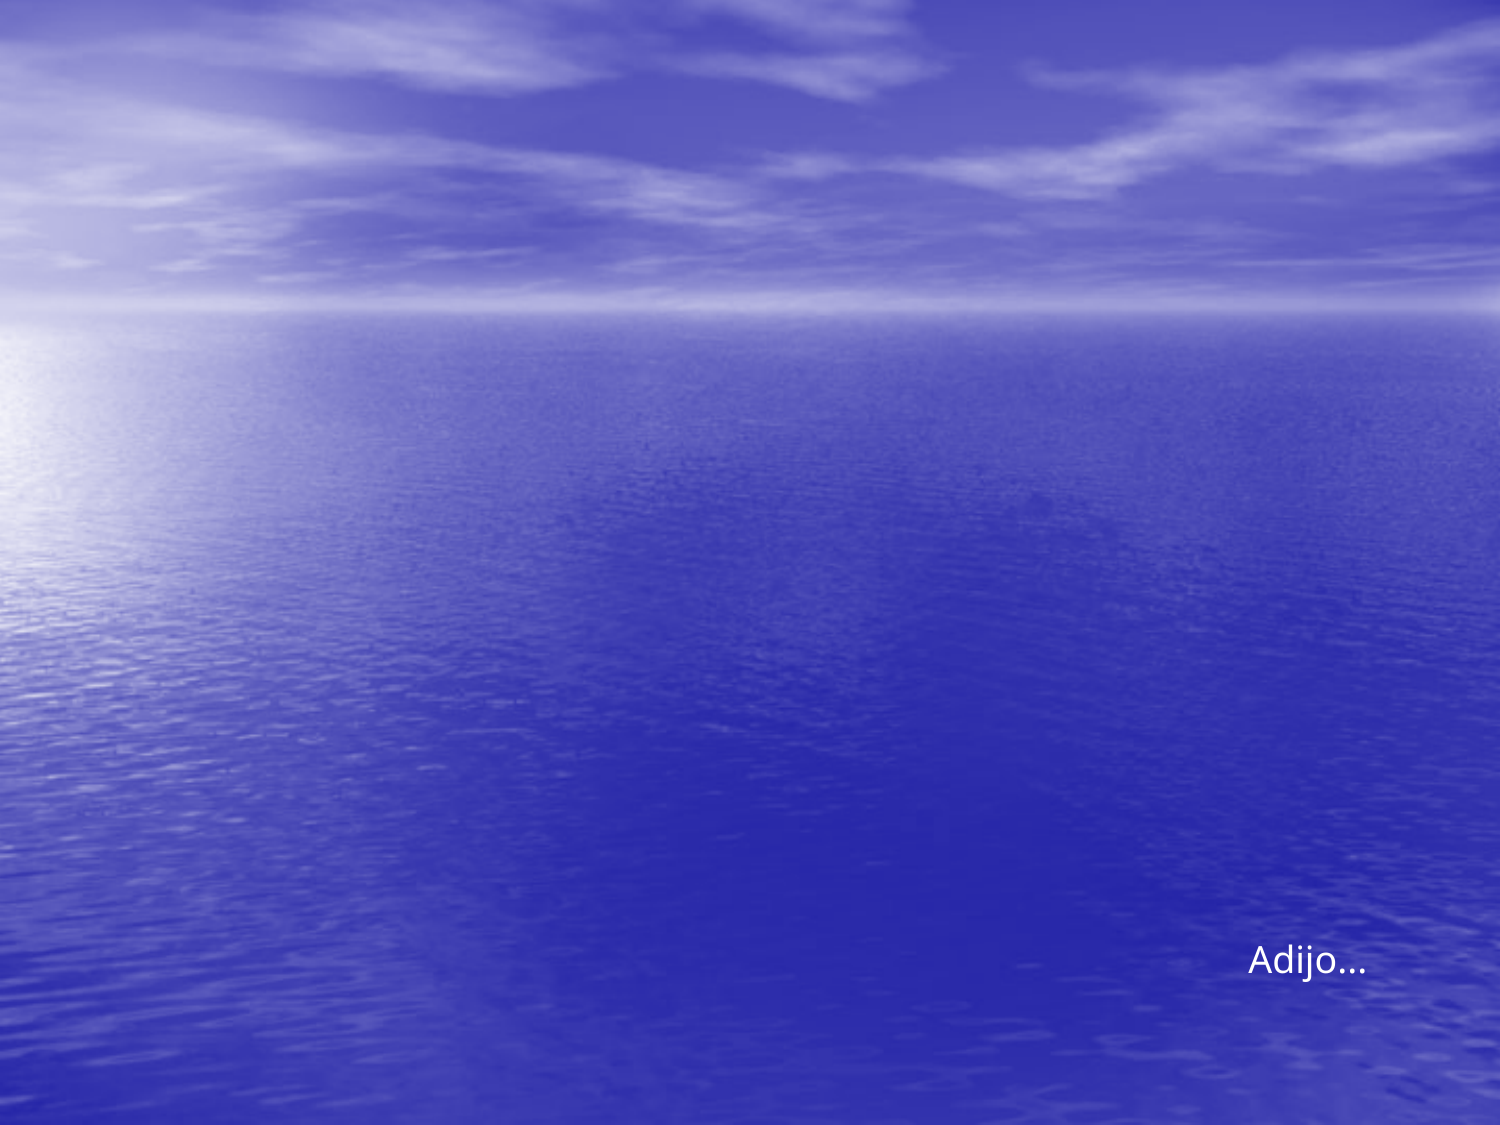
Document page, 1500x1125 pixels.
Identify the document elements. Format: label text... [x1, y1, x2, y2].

text_box Adijo... [1233, 928, 1383, 989]
picture [0, 0, 1500, 1125]
